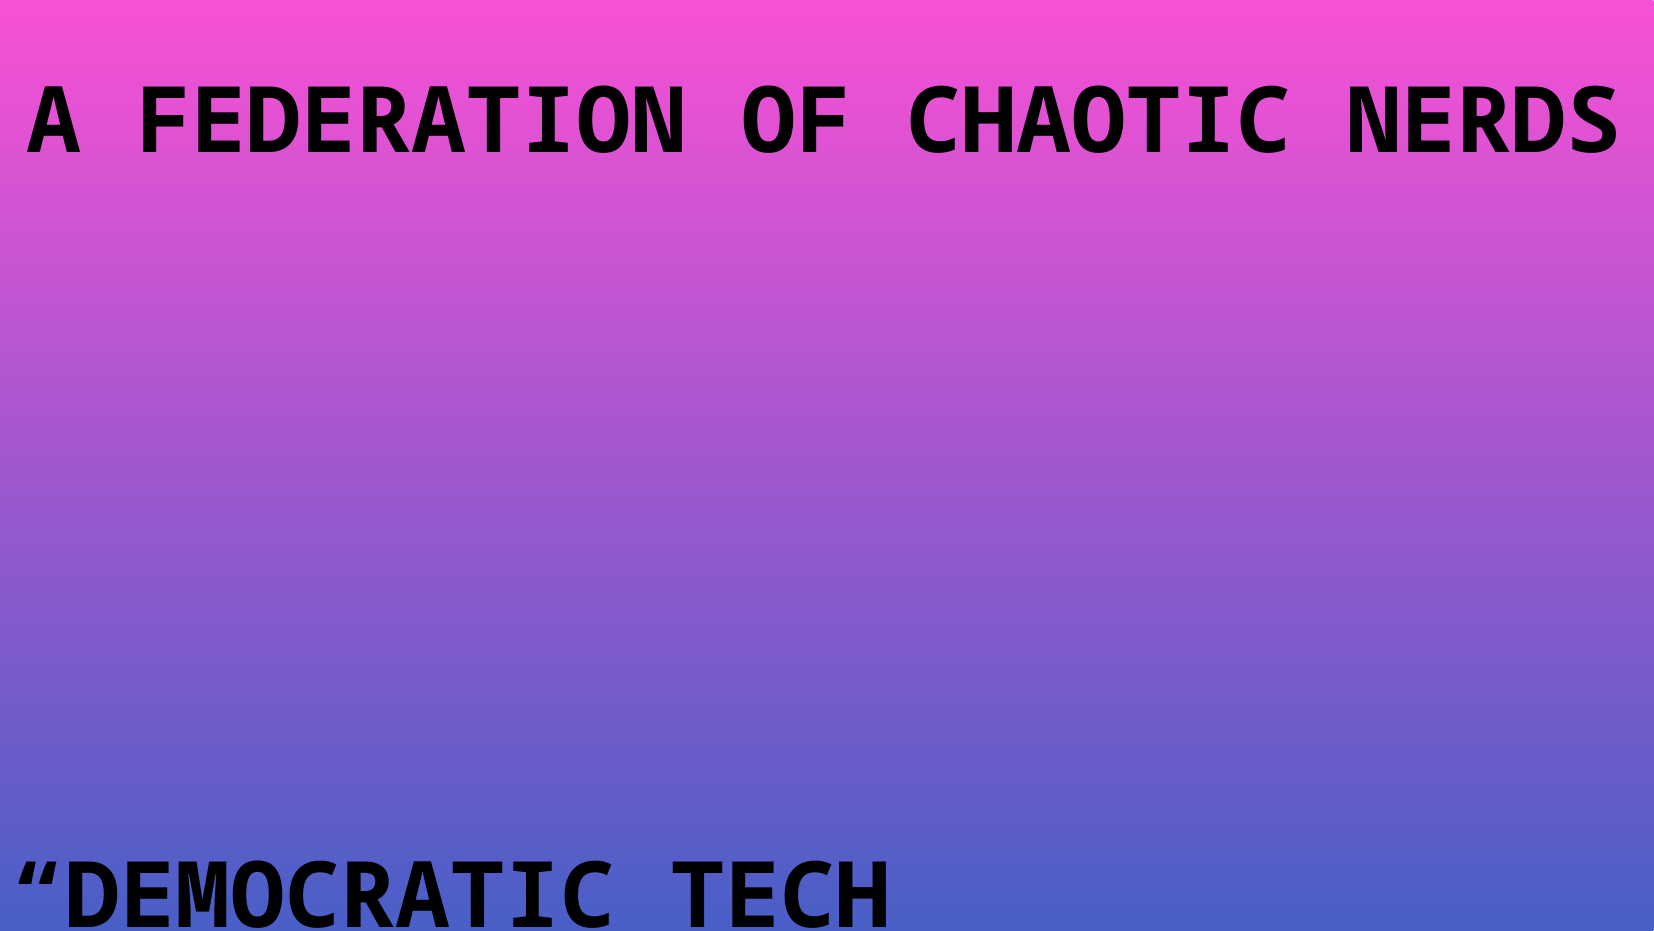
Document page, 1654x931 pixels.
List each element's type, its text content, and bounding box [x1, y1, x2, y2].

text_box A FEDERATION OF CHAOTIC NERDS [11, 47, 1376, 155]
text_box “DEMOCRATIC TECH COLLECTIVES” [0, 822, 1388, 931]
